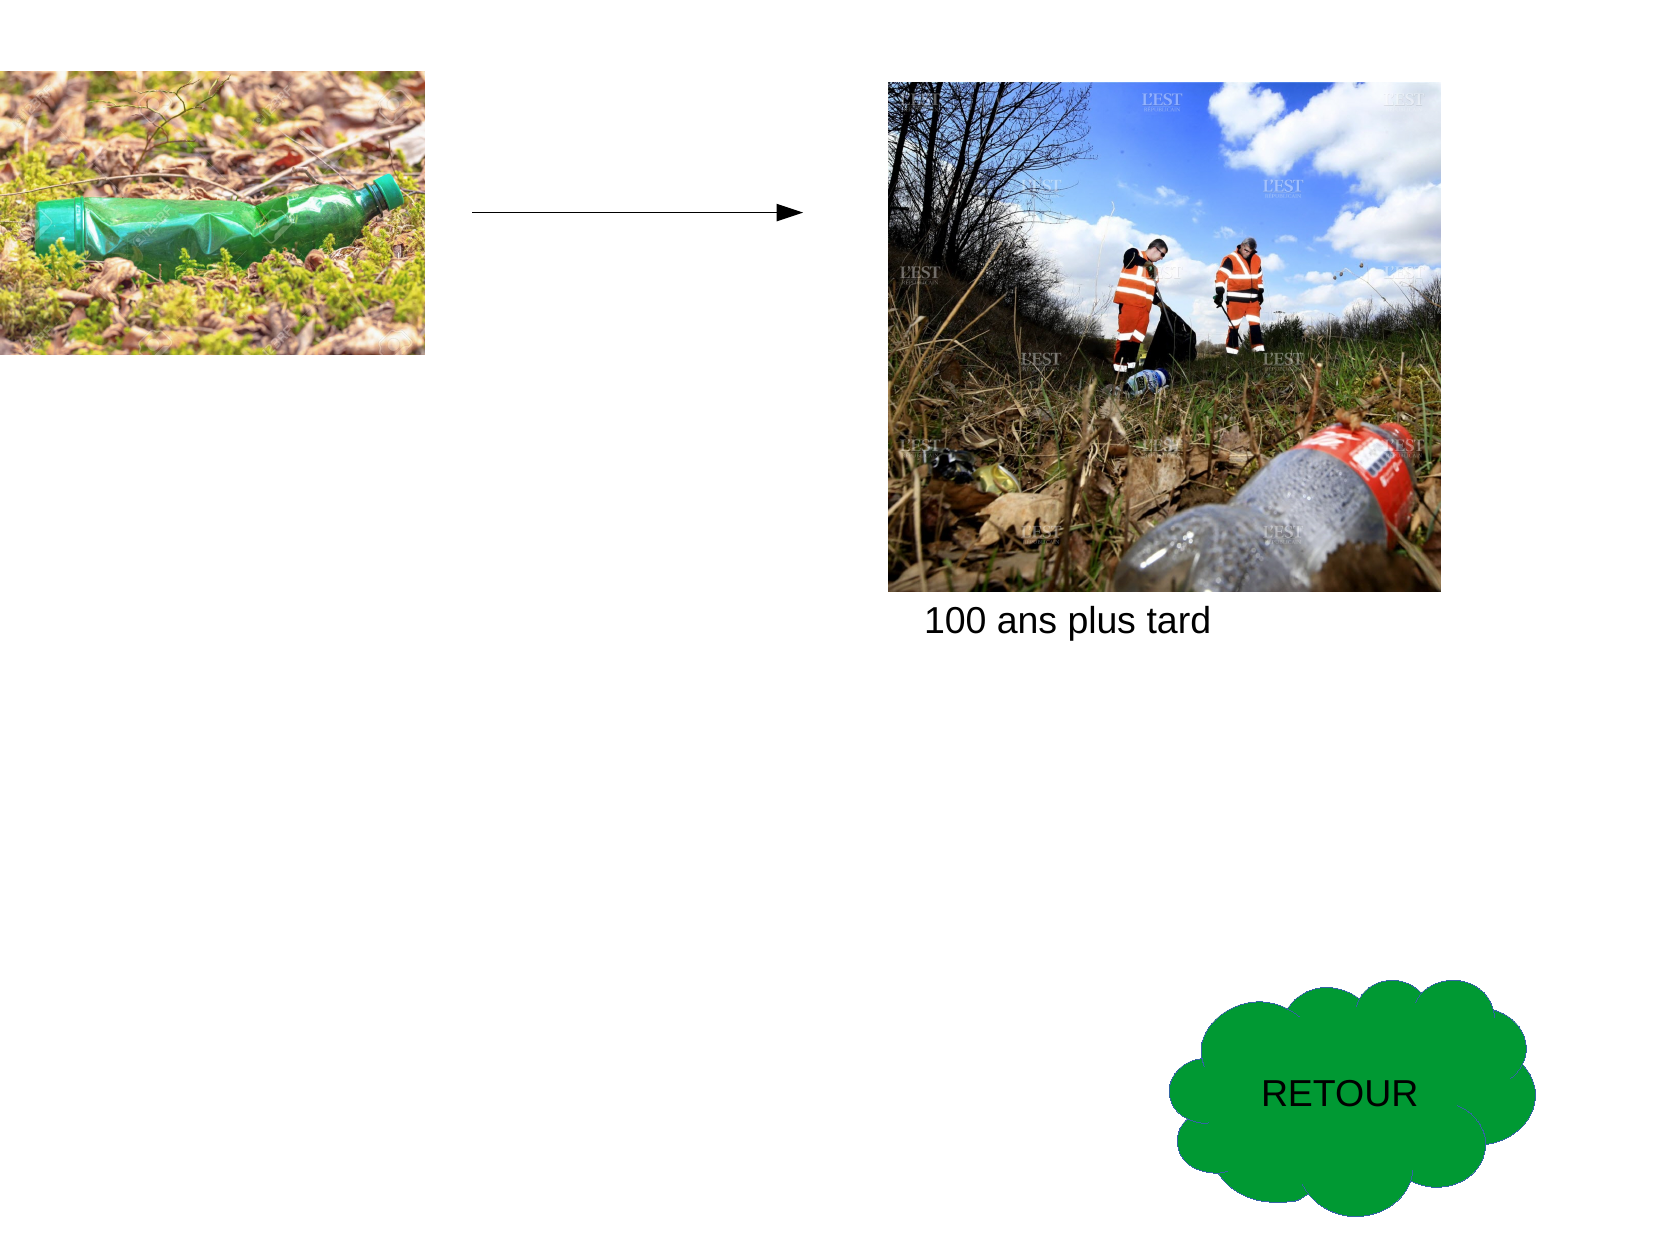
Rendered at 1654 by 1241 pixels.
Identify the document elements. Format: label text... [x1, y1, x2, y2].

text_box RETOUR [1169, 980, 1536, 1217]
picture [888, 82, 1441, 592]
picture [0, 71, 425, 355]
text_box 100 ans plus tard [909, 591, 1441, 649]
